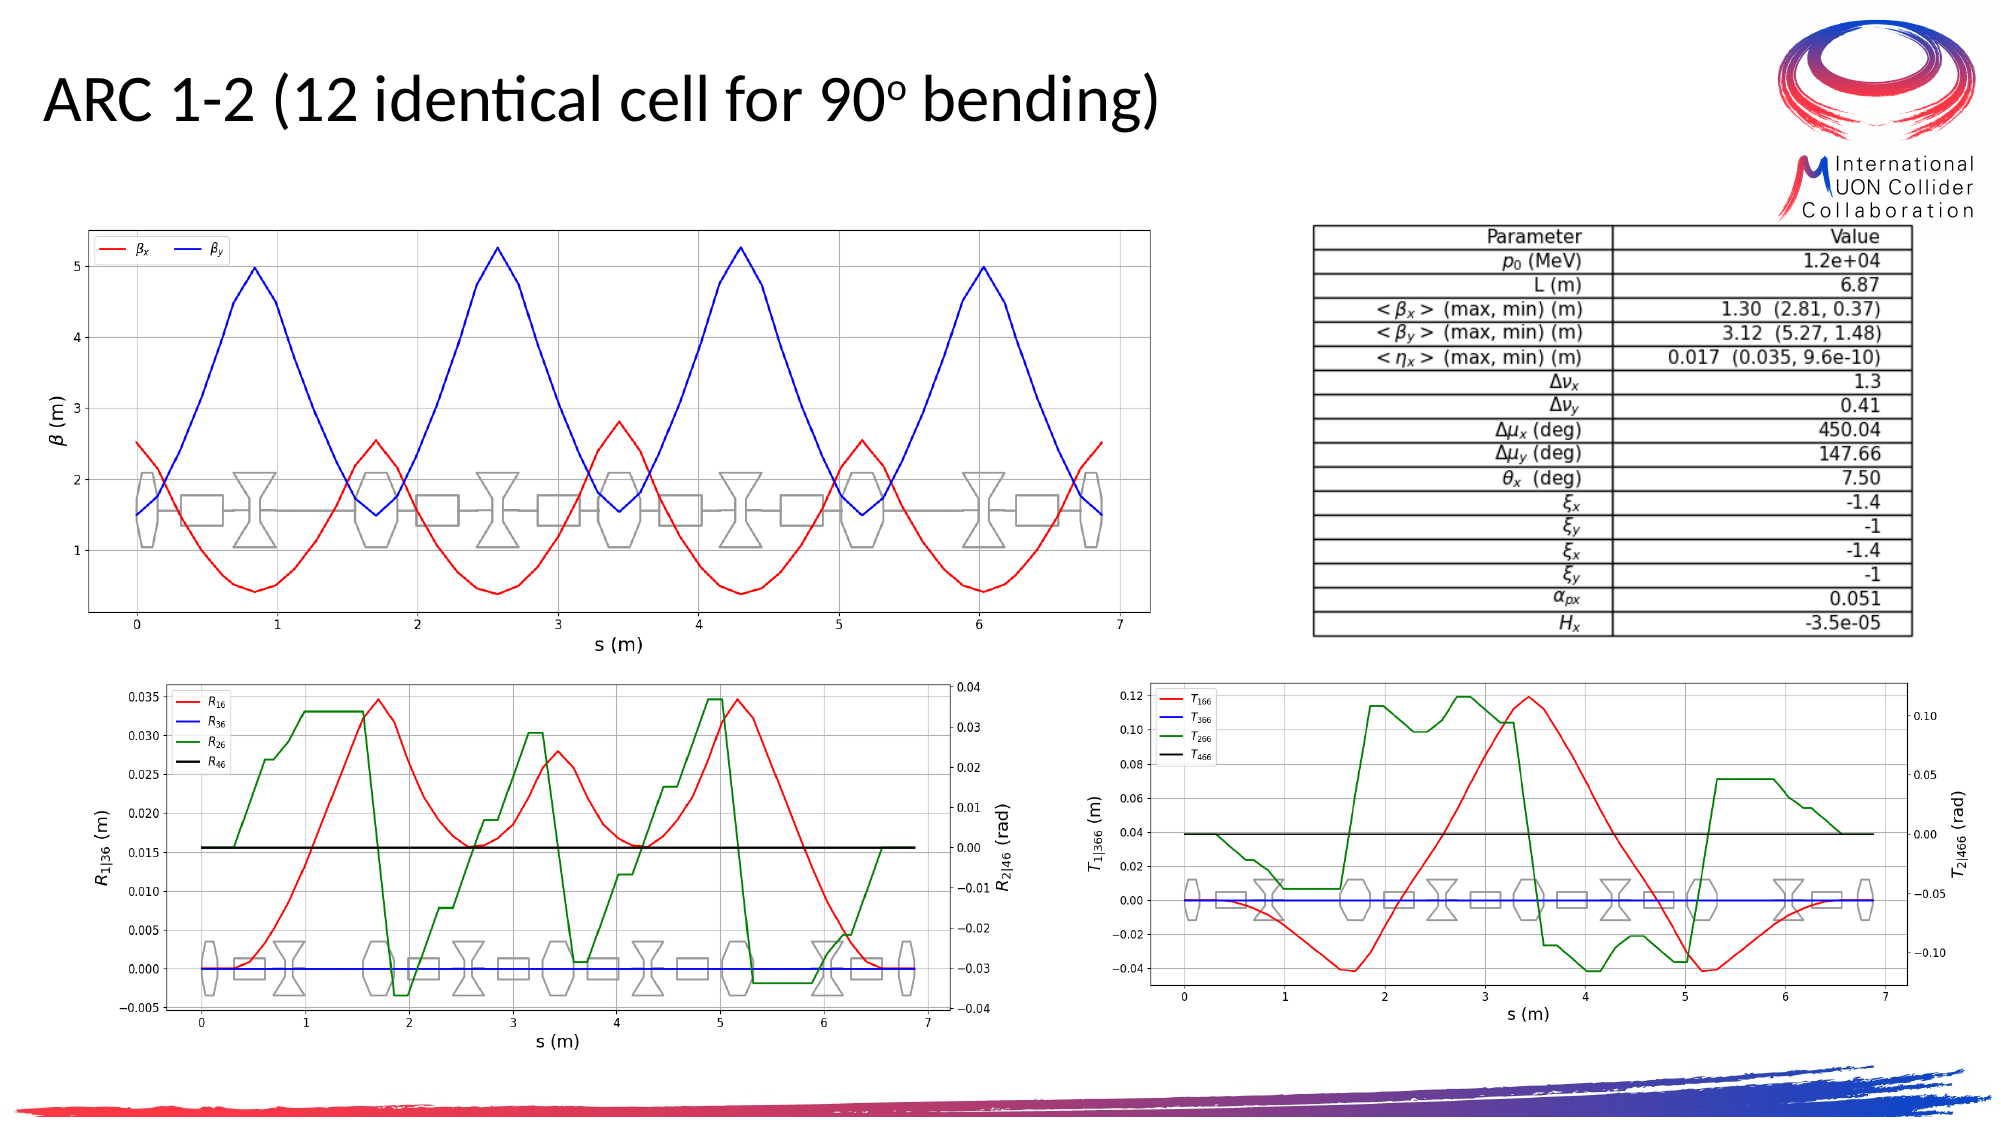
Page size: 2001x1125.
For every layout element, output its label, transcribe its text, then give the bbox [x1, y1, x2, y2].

picture [1312, 2, 1994, 638]
picture [0, 1058, 2000, 1117]
picture [1087, 682, 1968, 1022]
picture [94, 682, 1013, 1051]
picture [34, 216, 1163, 668]
title ARC 1-2 (12 identical cell for 90o bending) [43, 20, 1735, 188]
